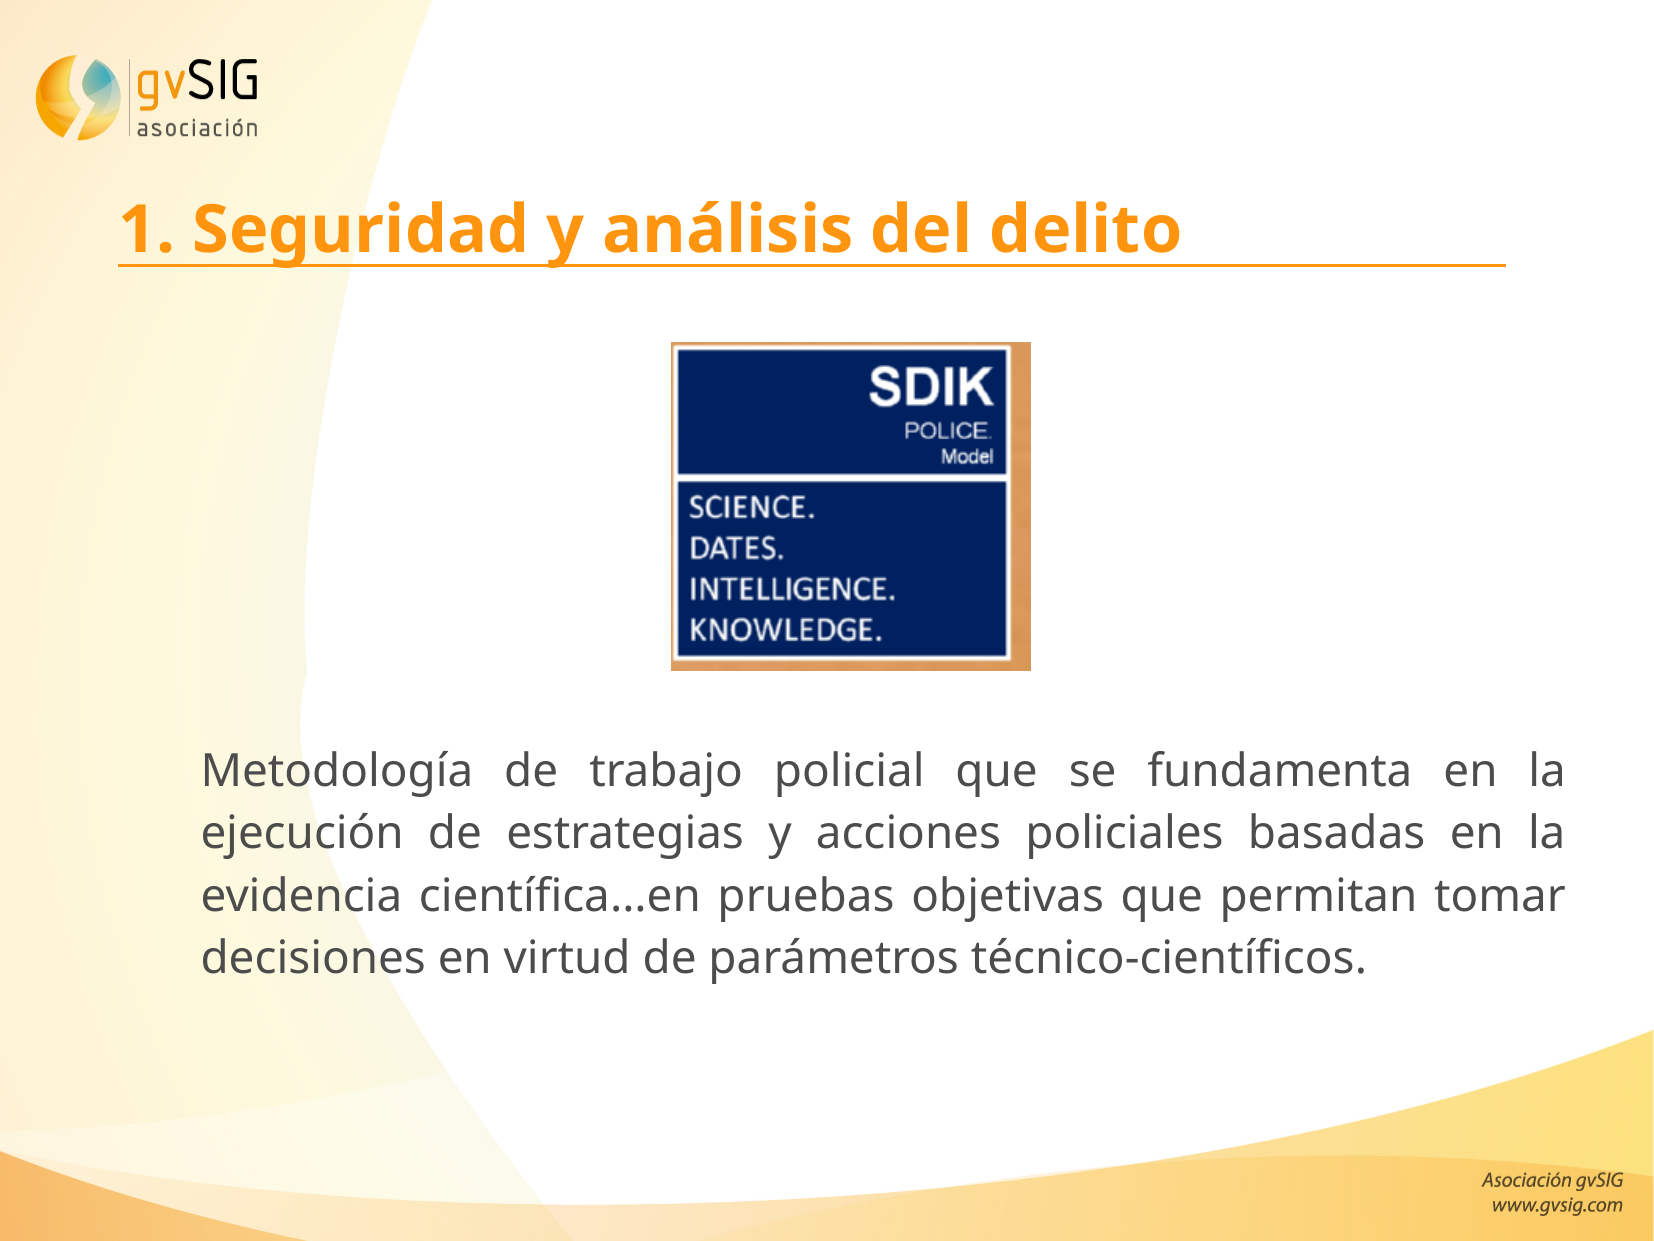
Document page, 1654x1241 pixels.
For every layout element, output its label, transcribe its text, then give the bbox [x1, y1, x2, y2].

picture [0, 0, 1654, 1241]
title 1. Seguridad y análisis del delito [118, 177, 1607, 276]
text_box Metodología de trabajo policial que se fundamenta en la ejecución de estrategias y acciones policiales basadas en la evidencia científica...en pruebas objetivas que permitan tomar decisiones en virtud de parámetros técnico-científicos. [185, 729, 1582, 1013]
